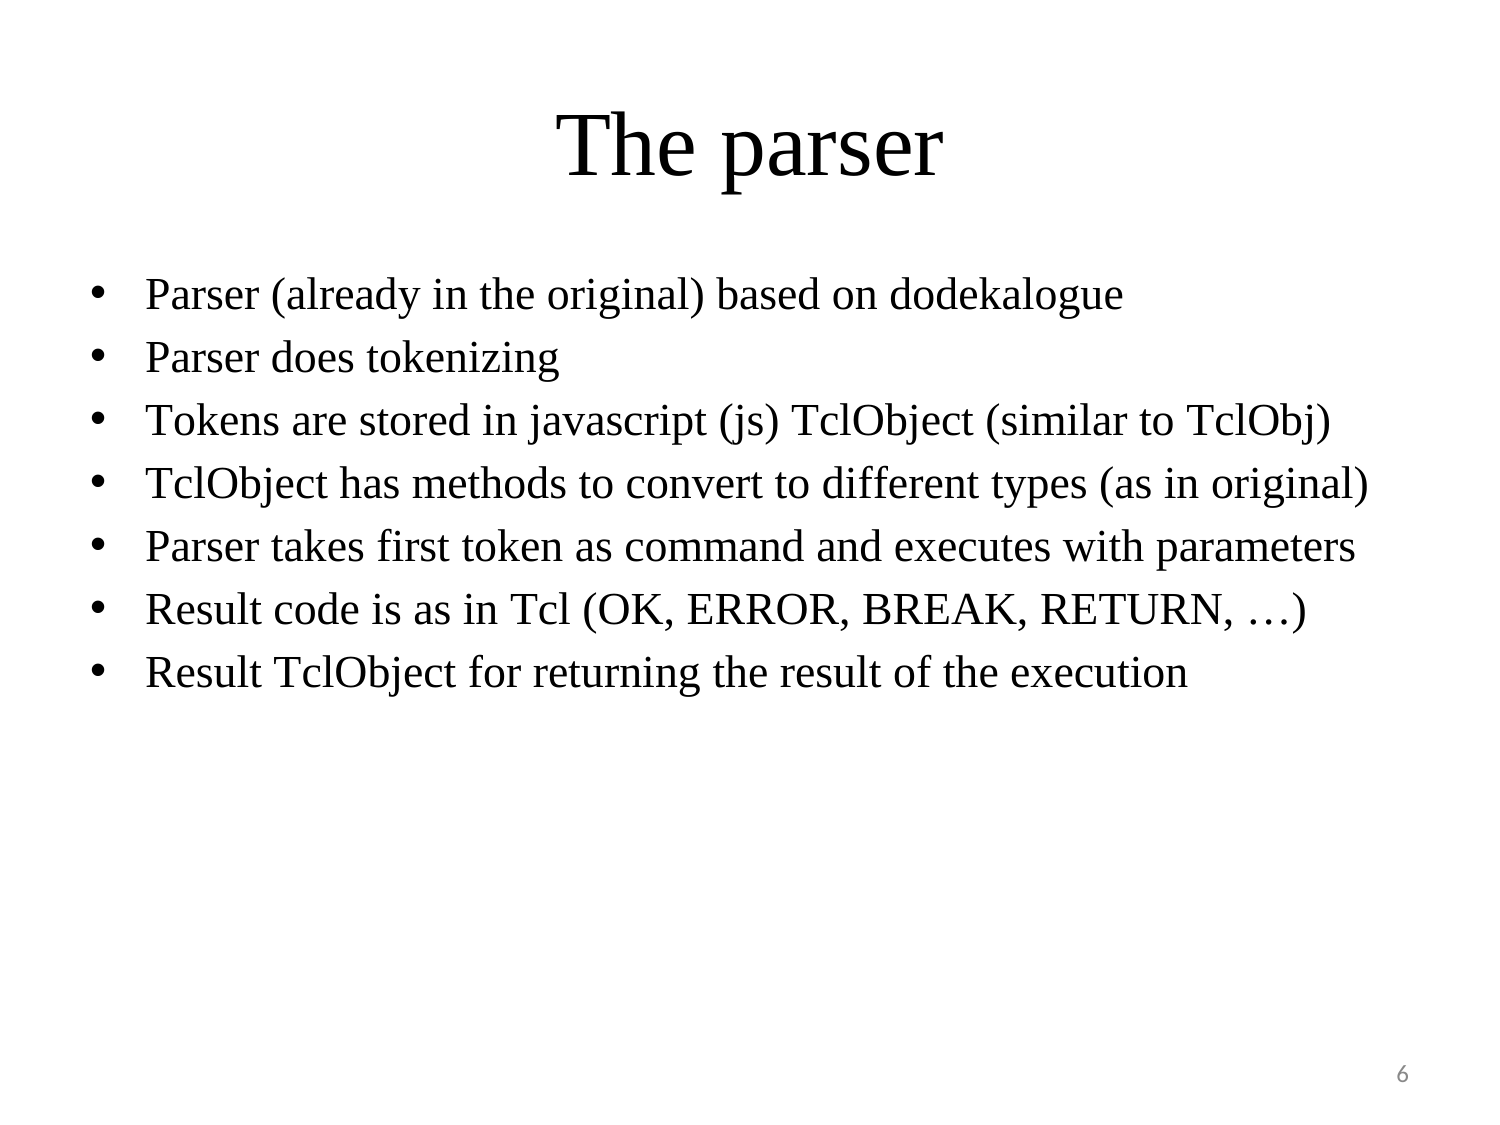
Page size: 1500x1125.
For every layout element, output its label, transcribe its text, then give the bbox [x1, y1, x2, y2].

text_box Parser (already in the original) based on dodekalogue Parser does tokenizing Tokens are stored in javascript (js) TclObject (similar to TclObj) TclObject has methods to convert to different types (as in original) Parser takes first token as command and executes with parameters Result code is as in Tcl (OK, ERROR, BREAK, RETURN, …) Result TclObject for returning the result of the execution [75, 262, 1426, 1101]
text_box The parser [75, 45, 1426, 233]
